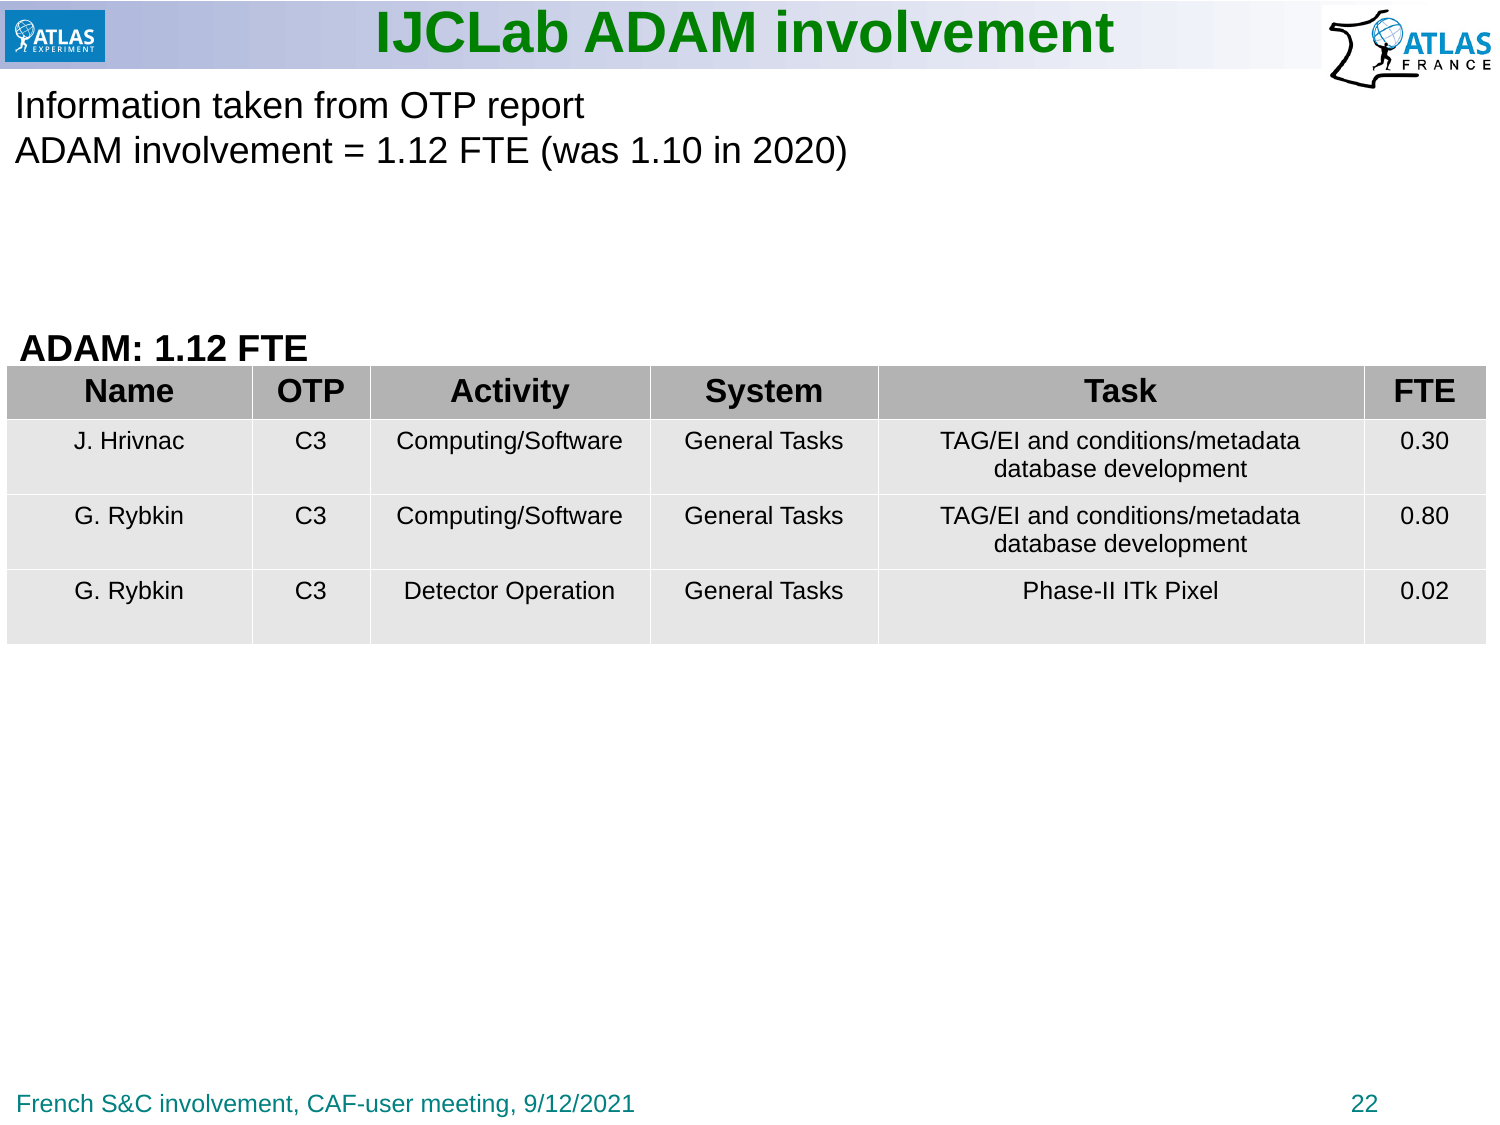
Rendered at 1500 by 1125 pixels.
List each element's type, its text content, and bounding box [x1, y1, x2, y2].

table_cell Computing/Software [371, 420, 650, 494]
table_cell TAG/EI and conditions/metadata database development [879, 495, 1364, 569]
table_cell C3 [253, 570, 370, 644]
table_cell C3 [253, 495, 370, 569]
table_cell General Tasks [651, 495, 878, 569]
table_header Name [7, 413, 252, 419]
table_cell G. Rybkin [7, 495, 252, 569]
table_cell General Tasks [651, 420, 878, 494]
table_cell 0.80 [1365, 495, 1486, 569]
table_header Activity [371, 413, 650, 419]
table_cell Computing/Software [371, 495, 650, 569]
table_cell G. Rybkin [7, 570, 252, 644]
table_cell Phase-II ITk Pixel [879, 570, 1364, 644]
table_cell 0.02 [1365, 570, 1486, 644]
table_cell C3 [253, 420, 370, 494]
table_header FTE [1365, 366, 1486, 419]
table_header OTP [253, 413, 370, 419]
table_header System [651, 413, 878, 419]
table_cell General Tasks [651, 570, 878, 644]
text_box IJCLab ADAM involvement [5, 0, 1500, 73]
text_box ADAM: 1.12 FTE [4, 316, 1186, 413]
table_cell TAG/EI and conditions/metadata database development [879, 420, 1364, 494]
text_box Information taken from OTP report ADAM involvement = 1.12 FTE (was 1.10 in 2020) [0, 73, 1500, 253]
table_header Task [879, 366, 1364, 419]
table_cell Detector Operation [371, 570, 650, 644]
table_cell 0.30 [1365, 420, 1486, 494]
table_cell J. Hrivnac [7, 420, 252, 494]
